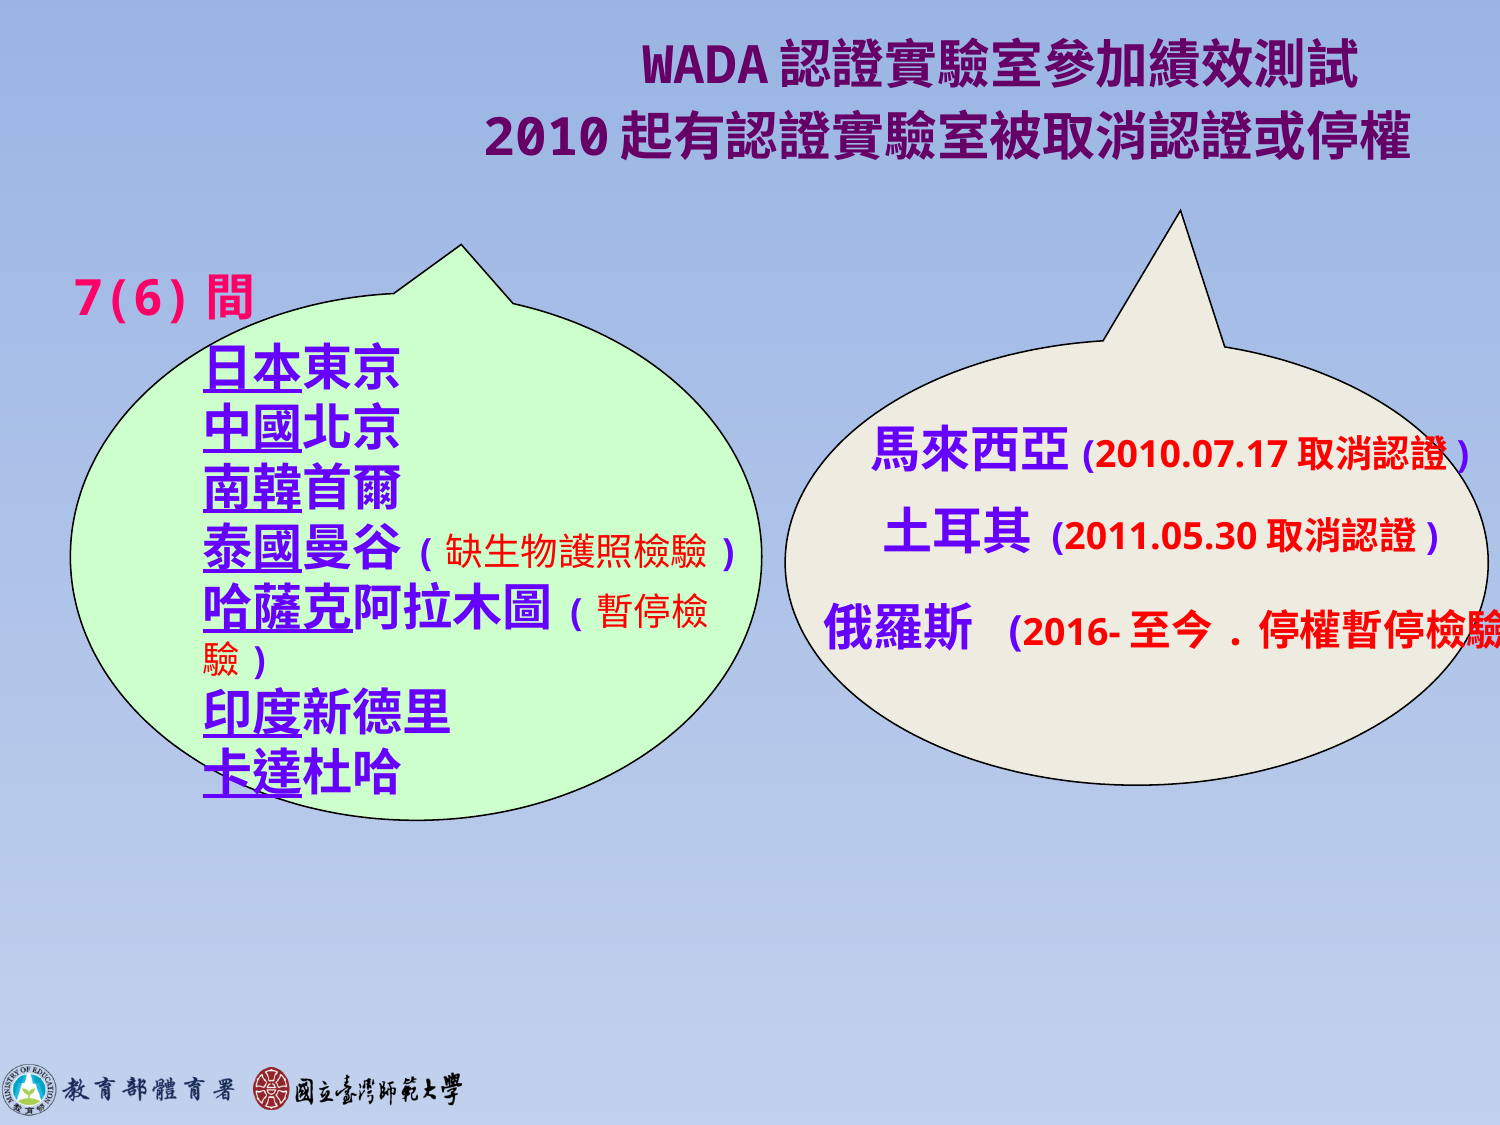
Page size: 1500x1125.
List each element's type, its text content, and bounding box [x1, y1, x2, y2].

text_box [880, 210, 1393, 410]
text_box 7(6)間 [58, 257, 241, 334]
text_box [243, 244, 589, 328]
text_box 土耳其 (2011.05.30取消認證) [867, 492, 1454, 562]
text_box [827, 668, 1447, 786]
text_box 日本東京 中國北京 南韓首爾 泰國曼谷(缺生物護照檢驗) 哈薩克阿拉木圖(暫停檢驗) 印度新德里 卡達杜哈 [187, 328, 774, 869]
list WADA認證實驗室參加績效測試 2010起有認證實驗室被取消認證或停權 [0, 23, 1454, 284]
text_box [785, 429, 1489, 644]
text_box 馬來西亞(2010.07.17取消認證) [855, 410, 1485, 485]
text_box 俄羅斯 (2016-至今.停權暫停檢驗) [809, 562, 1500, 668]
text_box [70, 359, 187, 755]
